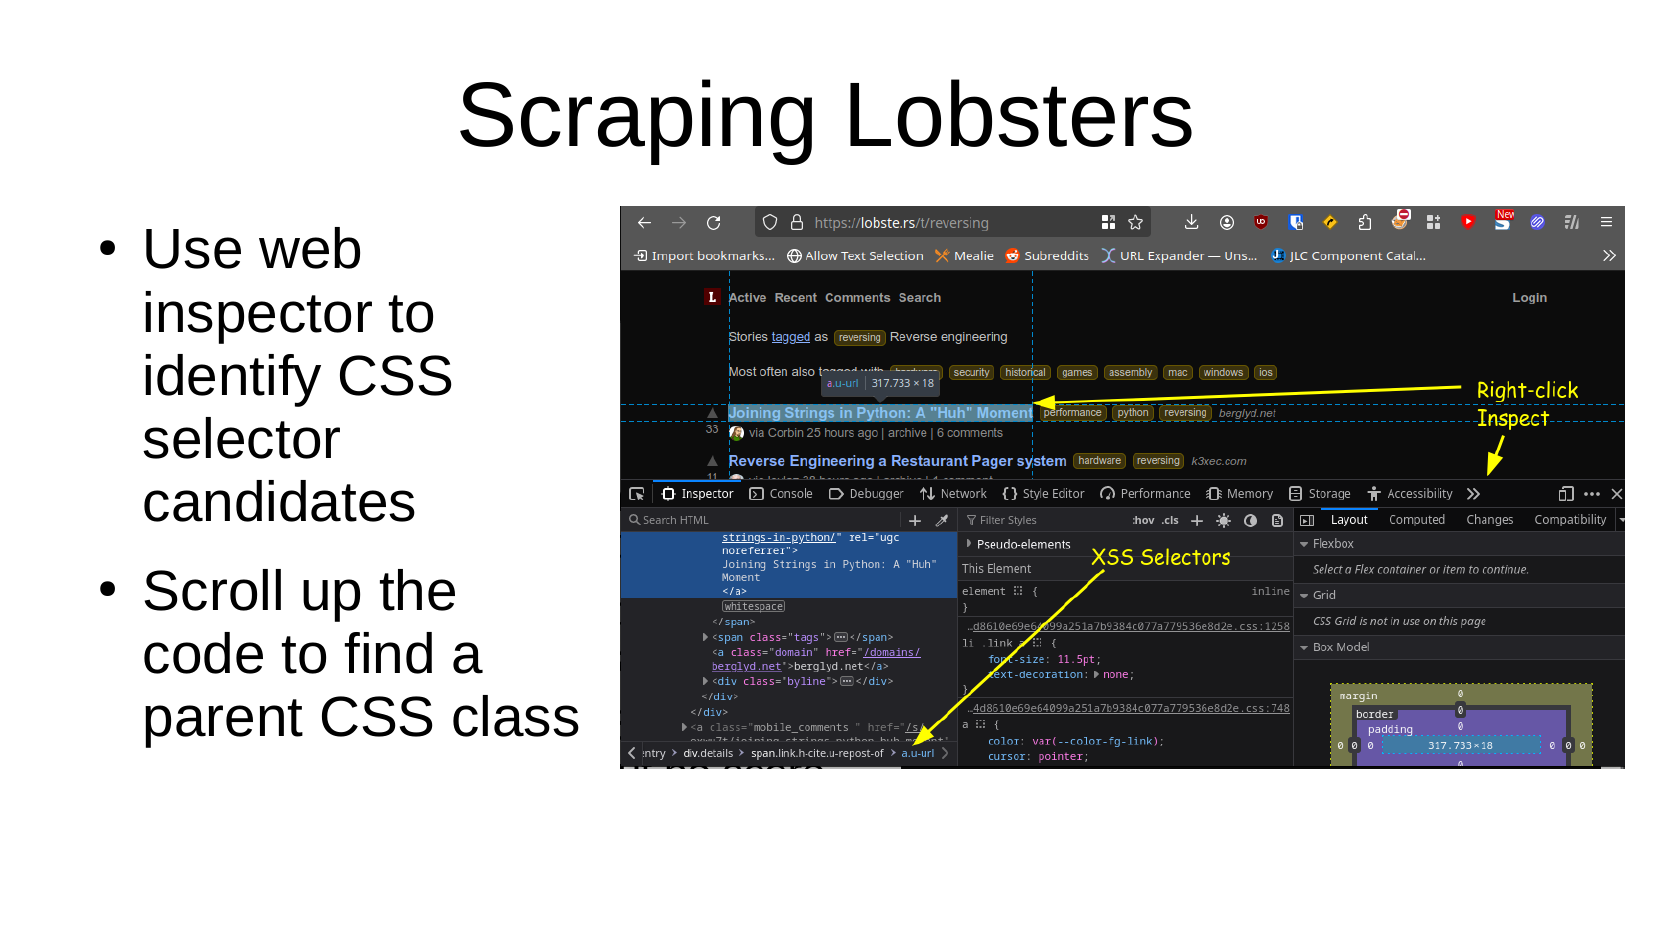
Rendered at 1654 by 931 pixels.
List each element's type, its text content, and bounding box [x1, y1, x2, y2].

picture [620, 206, 1625, 769]
title Scraping Lobsters [82, 37, 1571, 193]
list Use web inspector to identify CSS selector candidates Scroll up the code to find a parent CSS class [82, 217, 591, 758]
